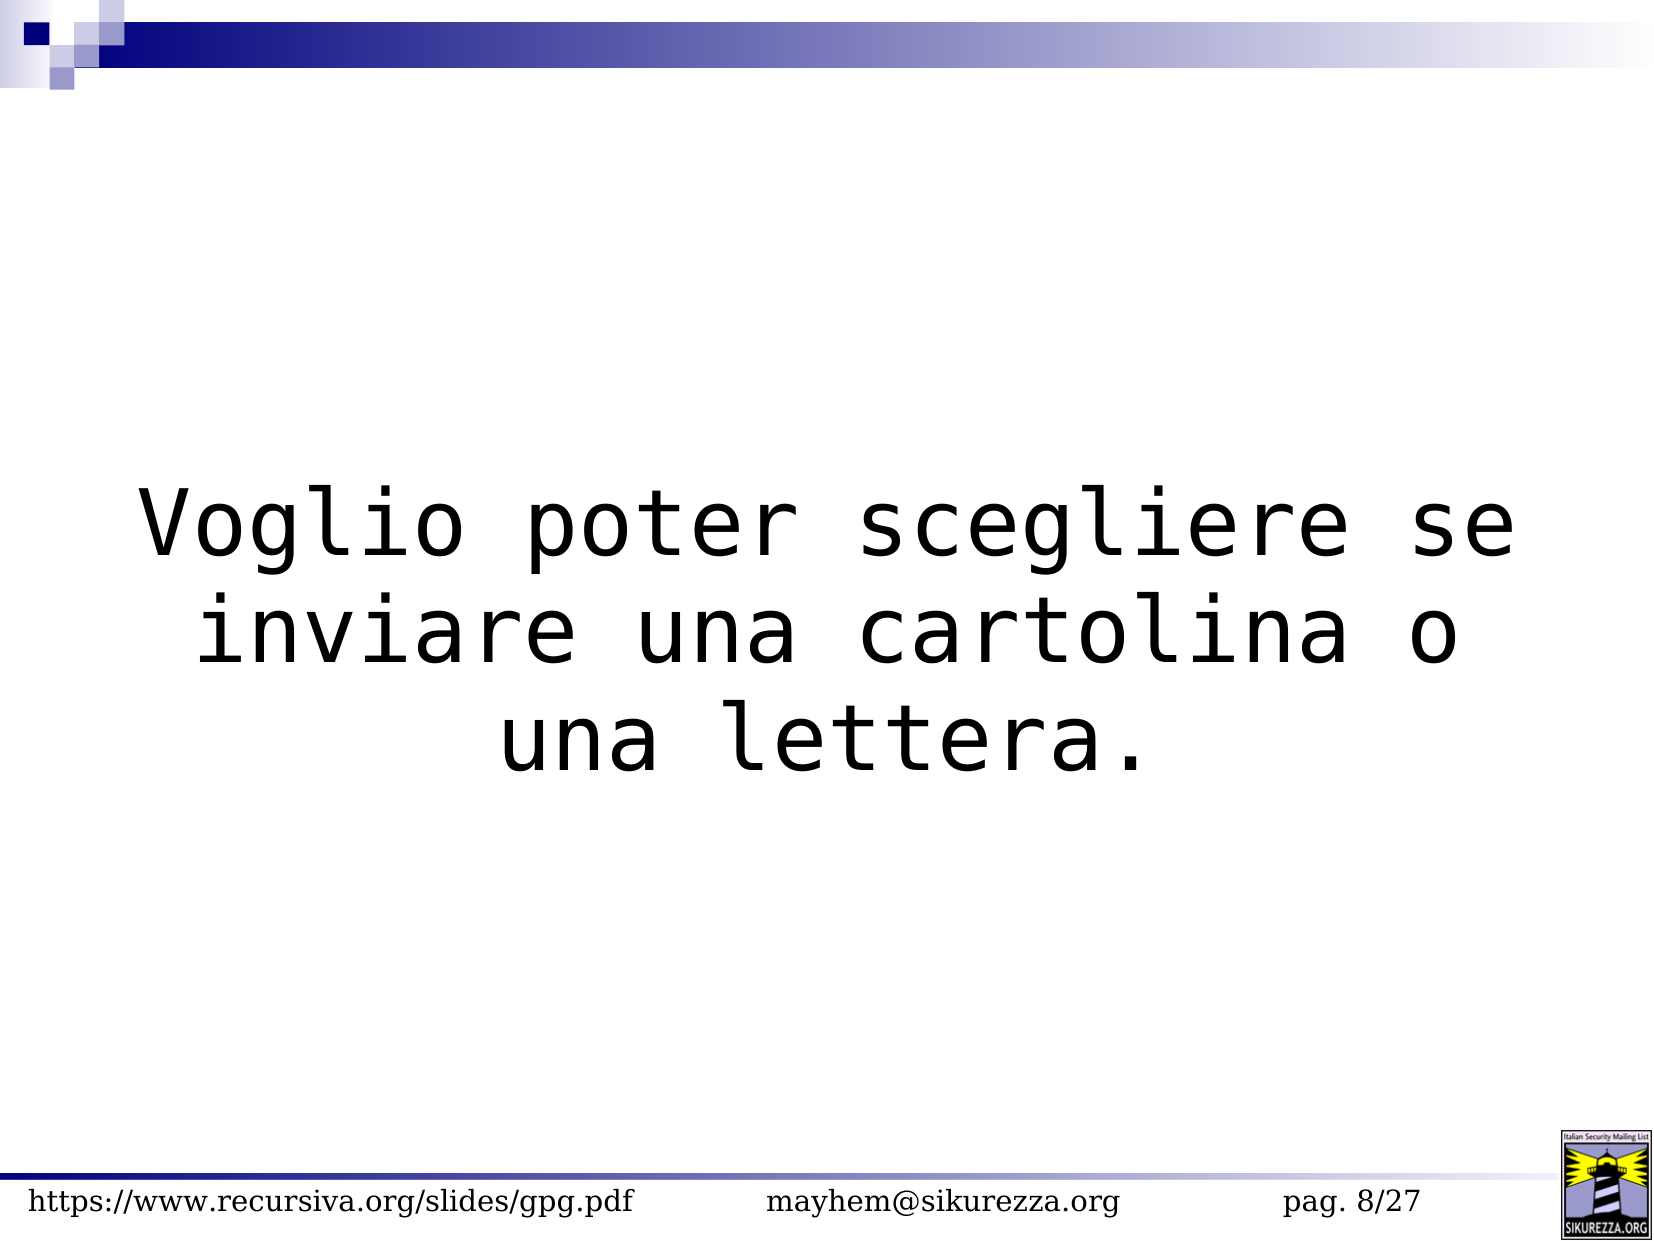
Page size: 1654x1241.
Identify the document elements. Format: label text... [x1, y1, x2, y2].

picture [0, 1128, 1654, 1241]
subtitle Voglio poter scegliere se inviare una cartolina o una lettera. [121, 136, 1534, 1127]
